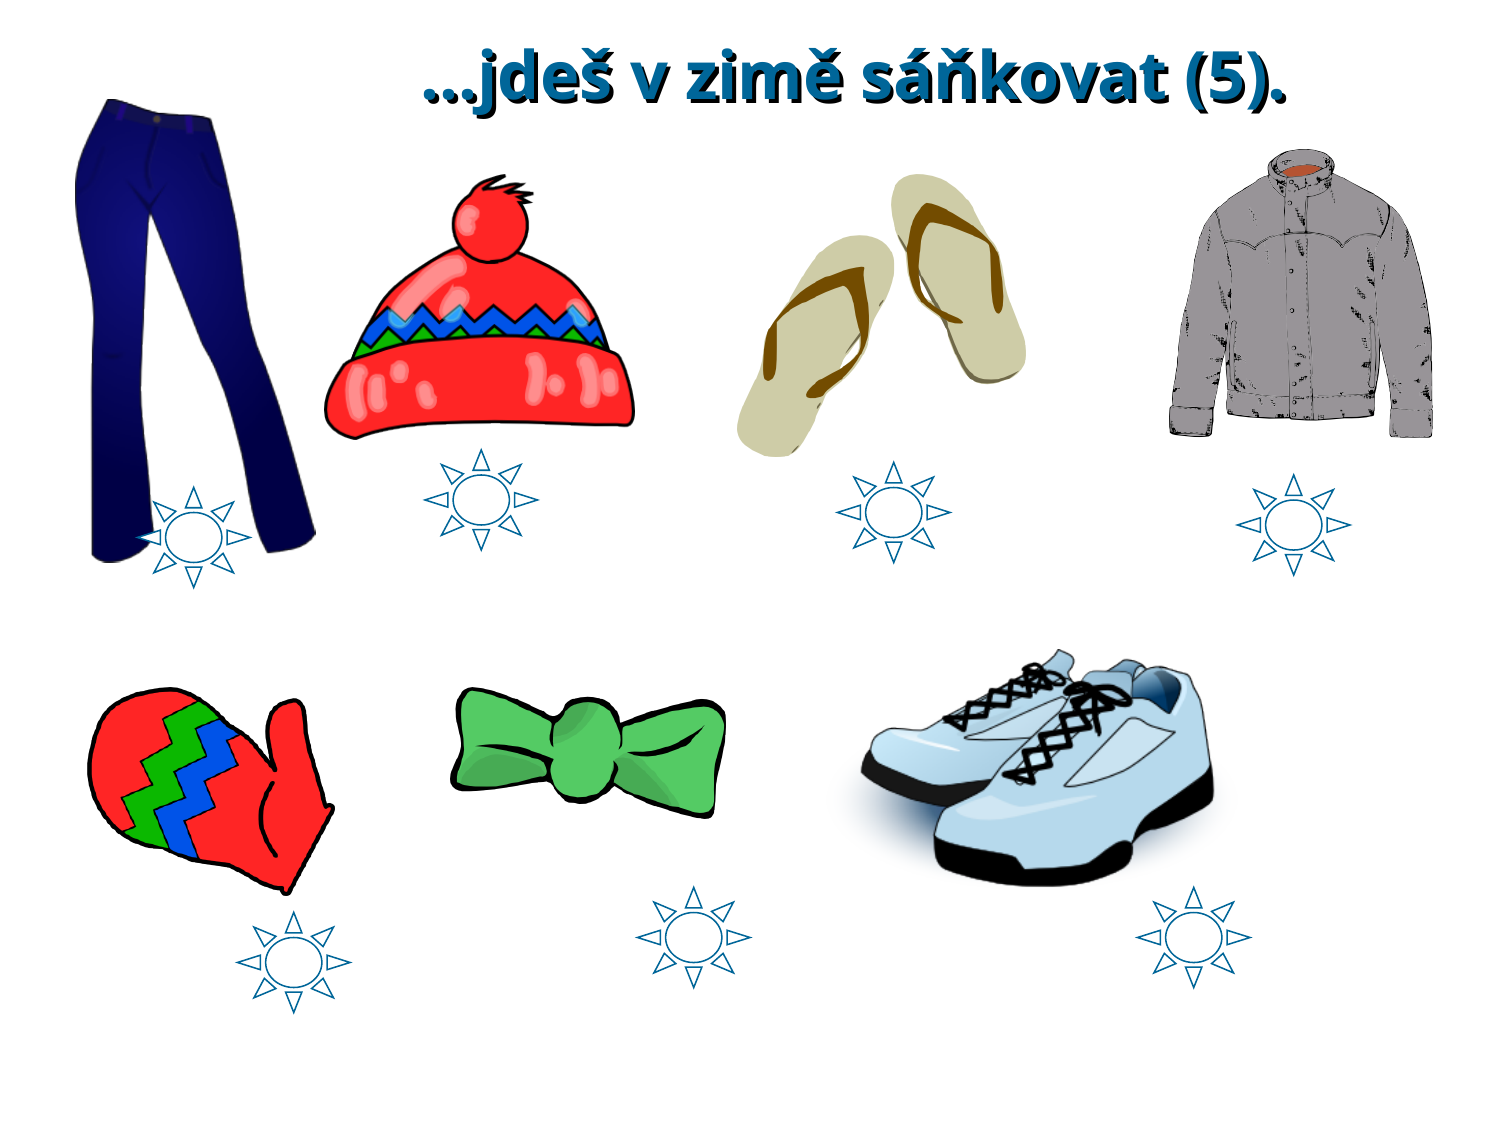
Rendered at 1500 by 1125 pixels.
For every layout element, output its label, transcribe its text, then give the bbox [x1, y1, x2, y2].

text_box [185, 487, 202, 508]
text_box [911, 477, 934, 497]
text_box [911, 528, 934, 548]
text_box [453, 474, 510, 526]
picture [1169, 149, 1433, 438]
text_box [499, 464, 521, 485]
text_box [285, 992, 302, 1013]
text_box [137, 530, 161, 545]
text_box [1185, 967, 1202, 988]
text_box [1311, 540, 1334, 561]
text_box [1153, 902, 1176, 922]
text_box [653, 902, 676, 922]
text_box [311, 978, 334, 998]
text_box [685, 967, 702, 988]
text_box [237, 955, 261, 970]
text_box [227, 530, 250, 545]
text_box [1327, 517, 1351, 533]
text_box [1165, 912, 1222, 963]
text_box [165, 512, 222, 563]
text_box [1237, 517, 1261, 533]
text_box [1285, 554, 1302, 576]
text_box [1265, 500, 1322, 551]
text_box [499, 515, 521, 536]
text_box [637, 930, 661, 945]
text_box [837, 505, 861, 520]
text_box [685, 887, 702, 908]
picture [737, 174, 1026, 457]
text_box [853, 528, 876, 548]
text_box [473, 529, 490, 550]
text_box [711, 953, 734, 973]
text_box [1227, 930, 1251, 945]
text_box [853, 477, 876, 497]
text_box [1285, 474, 1302, 496]
text_box [885, 462, 902, 483]
text_box [153, 553, 176, 573]
text_box [727, 930, 751, 945]
text_box [311, 927, 334, 947]
text_box [665, 912, 722, 963]
text_box [1211, 953, 1234, 973]
text_box [285, 912, 302, 933]
text_box [327, 955, 351, 970]
text_box …jdeš v zimě sáňkovat (5). [208, 24, 1500, 138]
text_box [1253, 540, 1276, 561]
text_box [865, 487, 922, 538]
text_box [927, 505, 951, 520]
text_box [185, 567, 202, 588]
text_box [1185, 890, 1202, 908]
text_box [711, 902, 734, 922]
text_box [211, 502, 234, 522]
text_box [265, 937, 322, 988]
text_box [441, 515, 464, 536]
text_box [211, 553, 234, 573]
picture [825, 649, 1238, 890]
text_box [653, 953, 676, 973]
text_box [424, 492, 448, 508]
text_box [441, 464, 464, 485]
text_box [885, 542, 902, 563]
text_box [1137, 930, 1161, 945]
text_box [153, 502, 176, 522]
text_box [1211, 902, 1234, 922]
text_box [514, 492, 538, 508]
picture [75, 99, 316, 563]
picture [87, 687, 335, 896]
text_box [1253, 489, 1276, 510]
text_box [253, 978, 276, 998]
text_box [1311, 489, 1334, 510]
picture [324, 174, 635, 440]
text_box [253, 927, 276, 947]
picture [450, 687, 726, 819]
text_box [473, 449, 490, 471]
text_box [1153, 953, 1176, 973]
